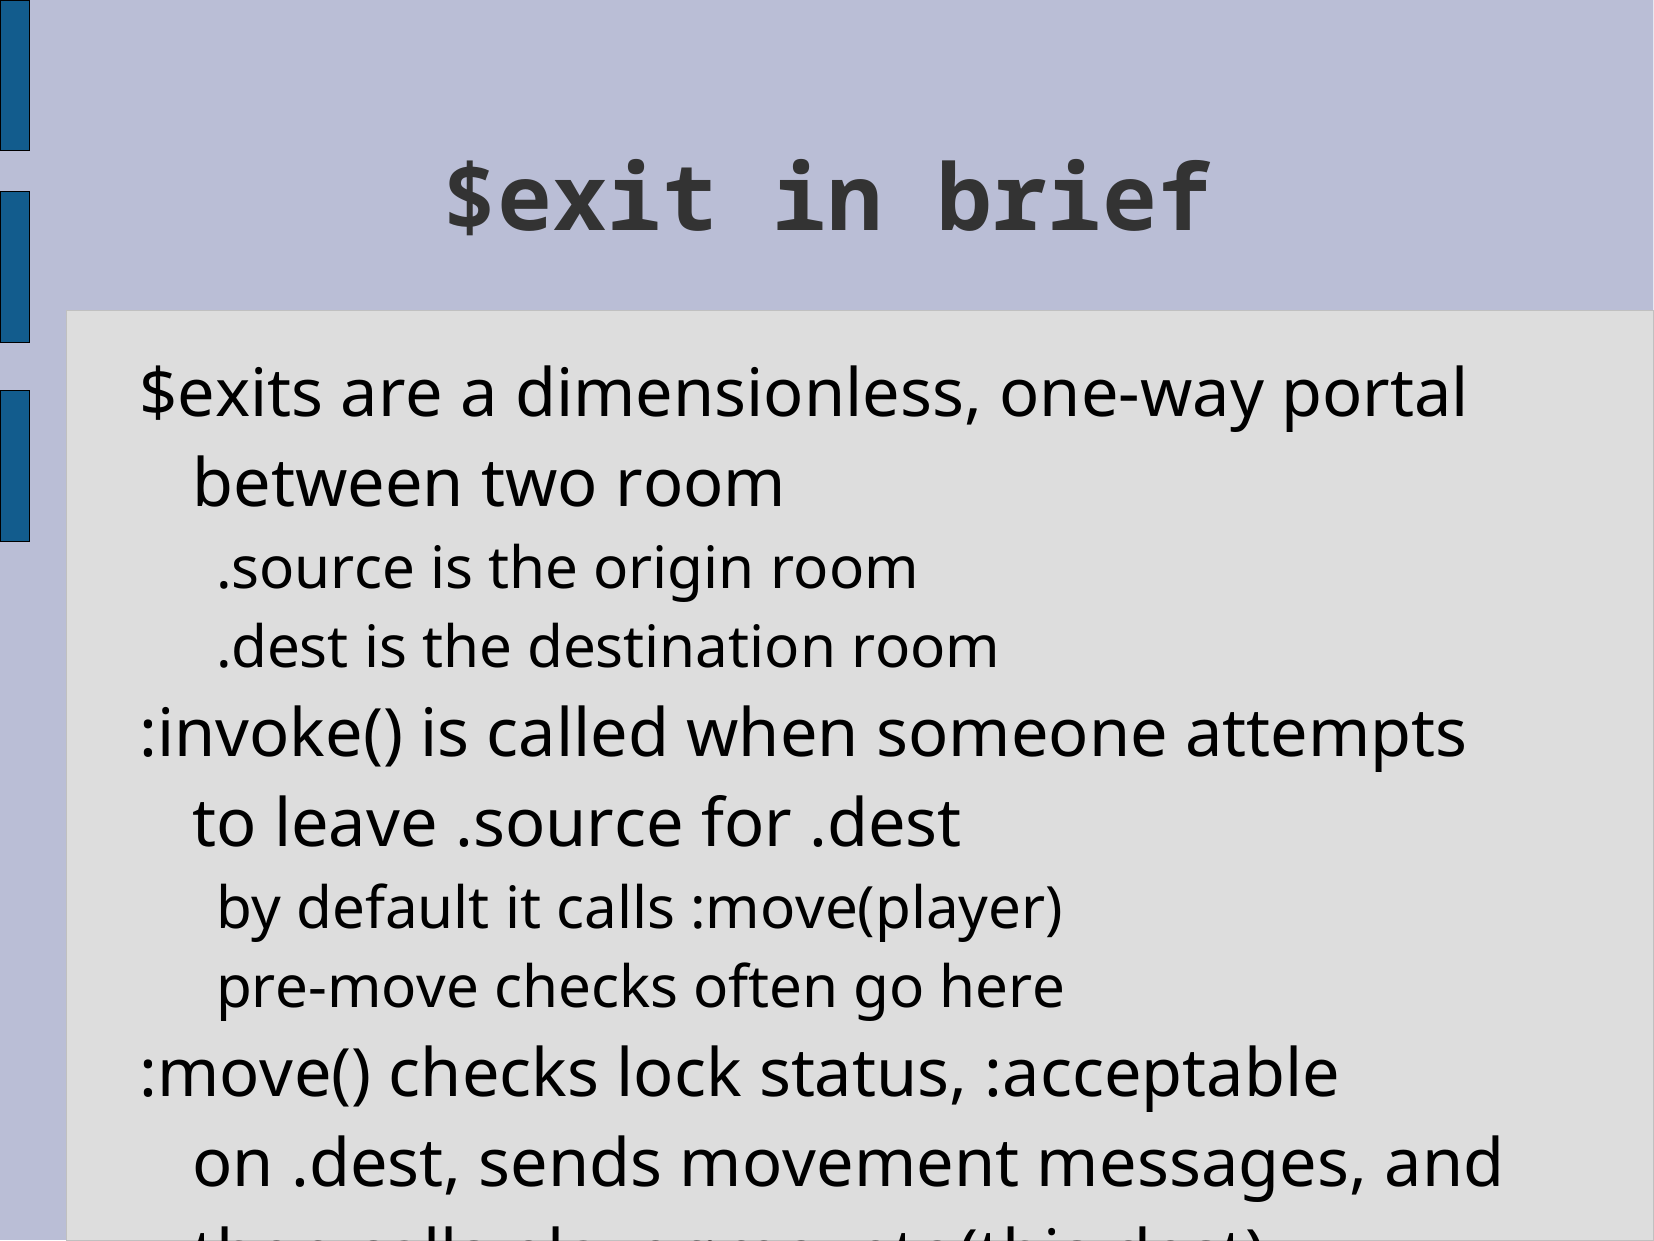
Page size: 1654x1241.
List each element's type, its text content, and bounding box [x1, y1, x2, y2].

list $exits are a dimensionless, one-way portal between two room .source is the origin room .dest is the destination room :invoke() is called when someone attempts to leave .source for .dest by default it calls :move(player) pre-move checks often go here :move() checks lock status, :acceptable on .dest, sends movement messages, and then calls player:moveto(this.dest) [121, 344, 1534, 1134]
title $exit in brief [121, 91, 1534, 299]
